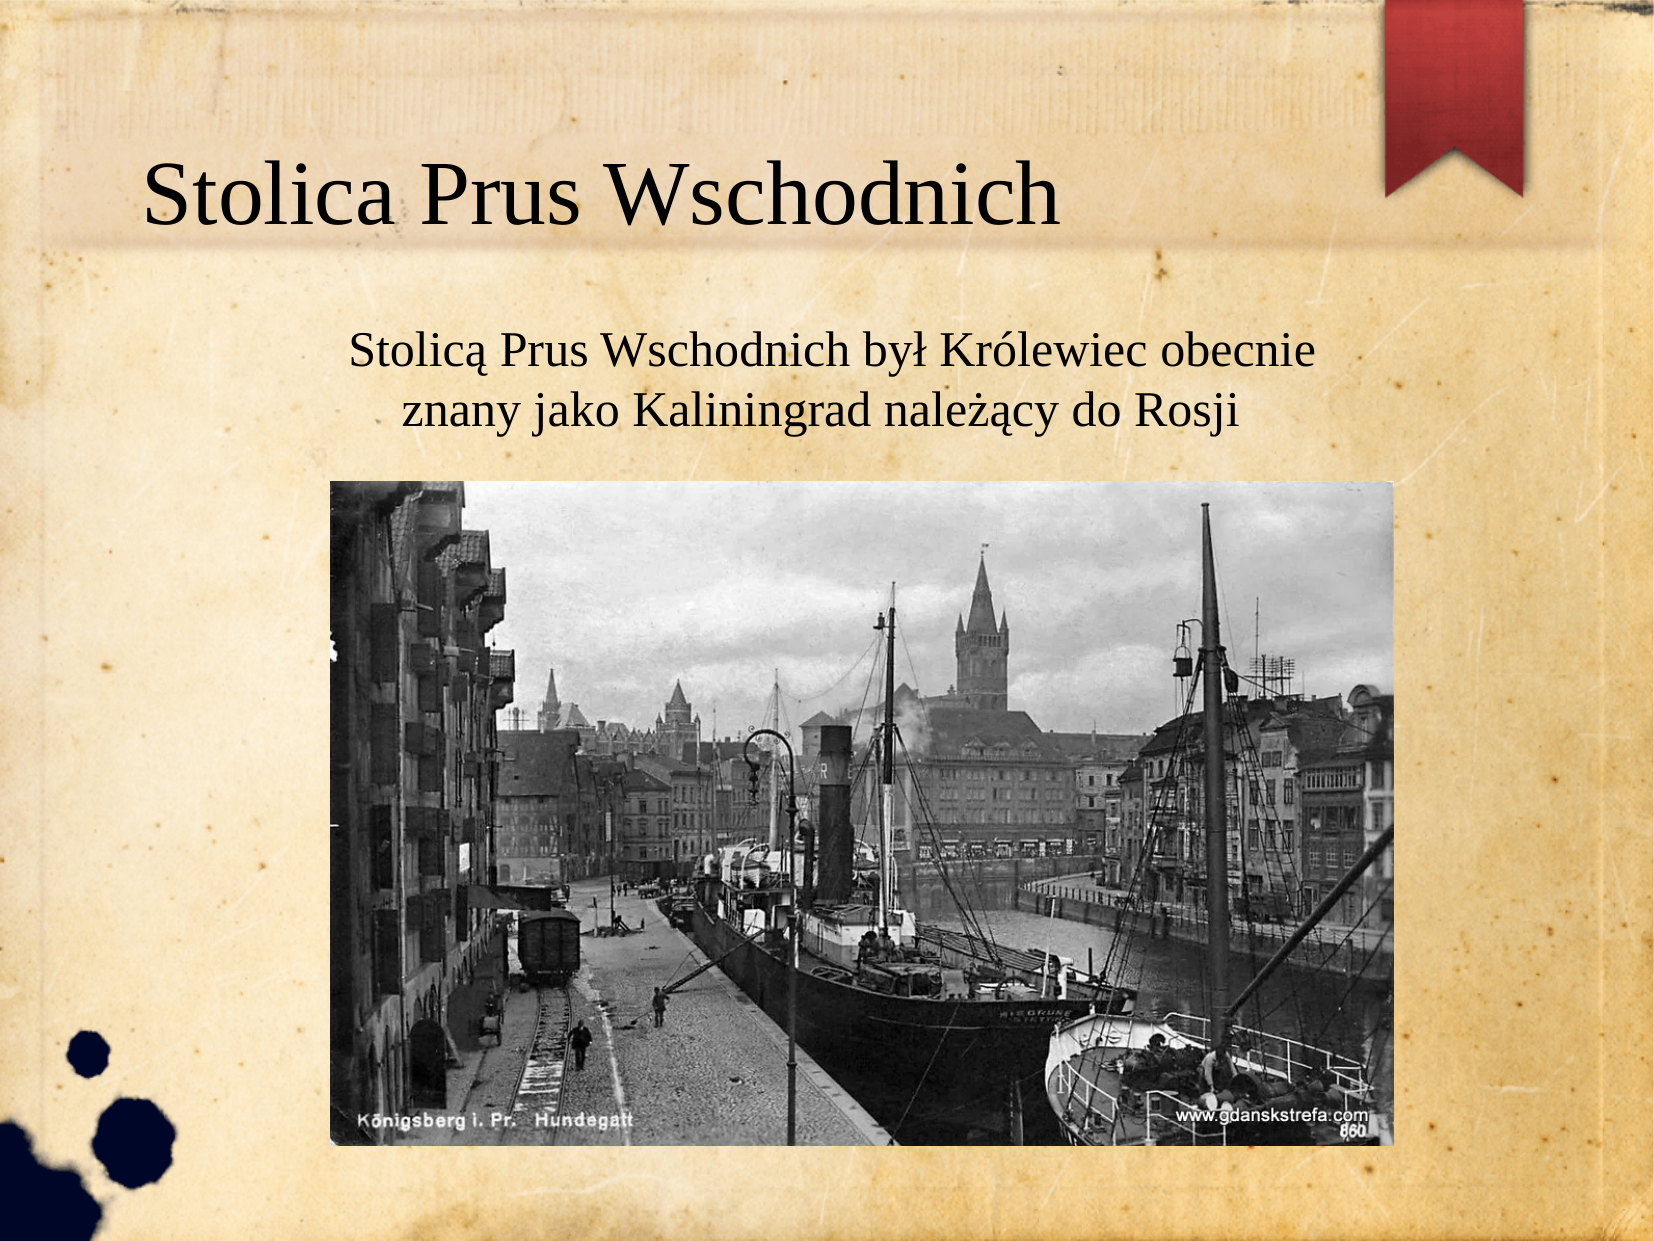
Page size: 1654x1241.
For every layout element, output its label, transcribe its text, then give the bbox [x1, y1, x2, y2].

picture [330, 481, 1394, 1146]
list Stolicą Prus Wschodnich był Królewiec obecnie znany jako Kaliningrad należący do Rosji [259, 316, 1430, 497]
title Stolica Prus Wschodnich [141, 94, 1406, 282]
